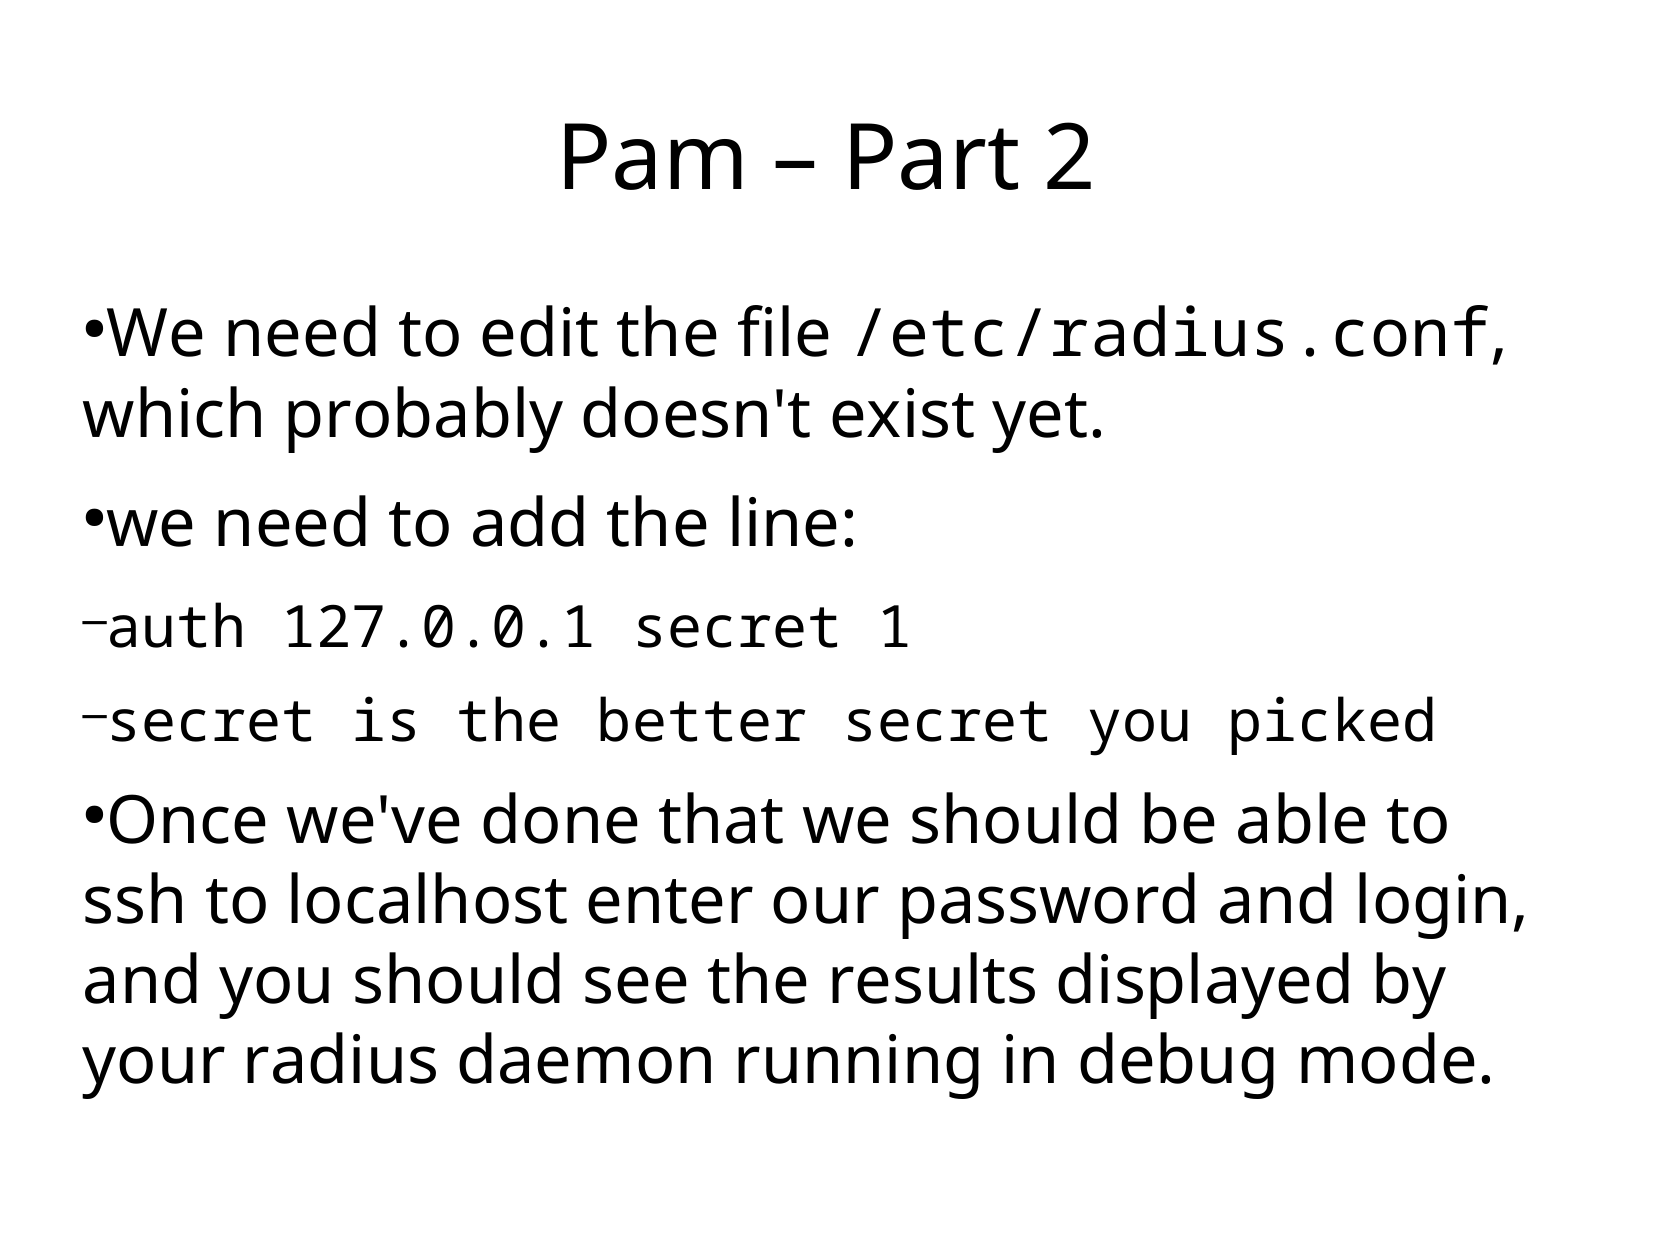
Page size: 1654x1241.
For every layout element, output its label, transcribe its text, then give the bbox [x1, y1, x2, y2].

title Pam – Part 2 [82, 49, 1571, 257]
list We need to edit the file /etc/radius.conf, which probably doesn't exist yet. we need to add the line: auth 127.0.0.1 secret 1 secret is the better secret you picked Once we've done that we should be able to ssh to localhost enter our password and login, and you should see the results displayed by your radius daemon running in debug mode. [82, 290, 1571, 1109]
